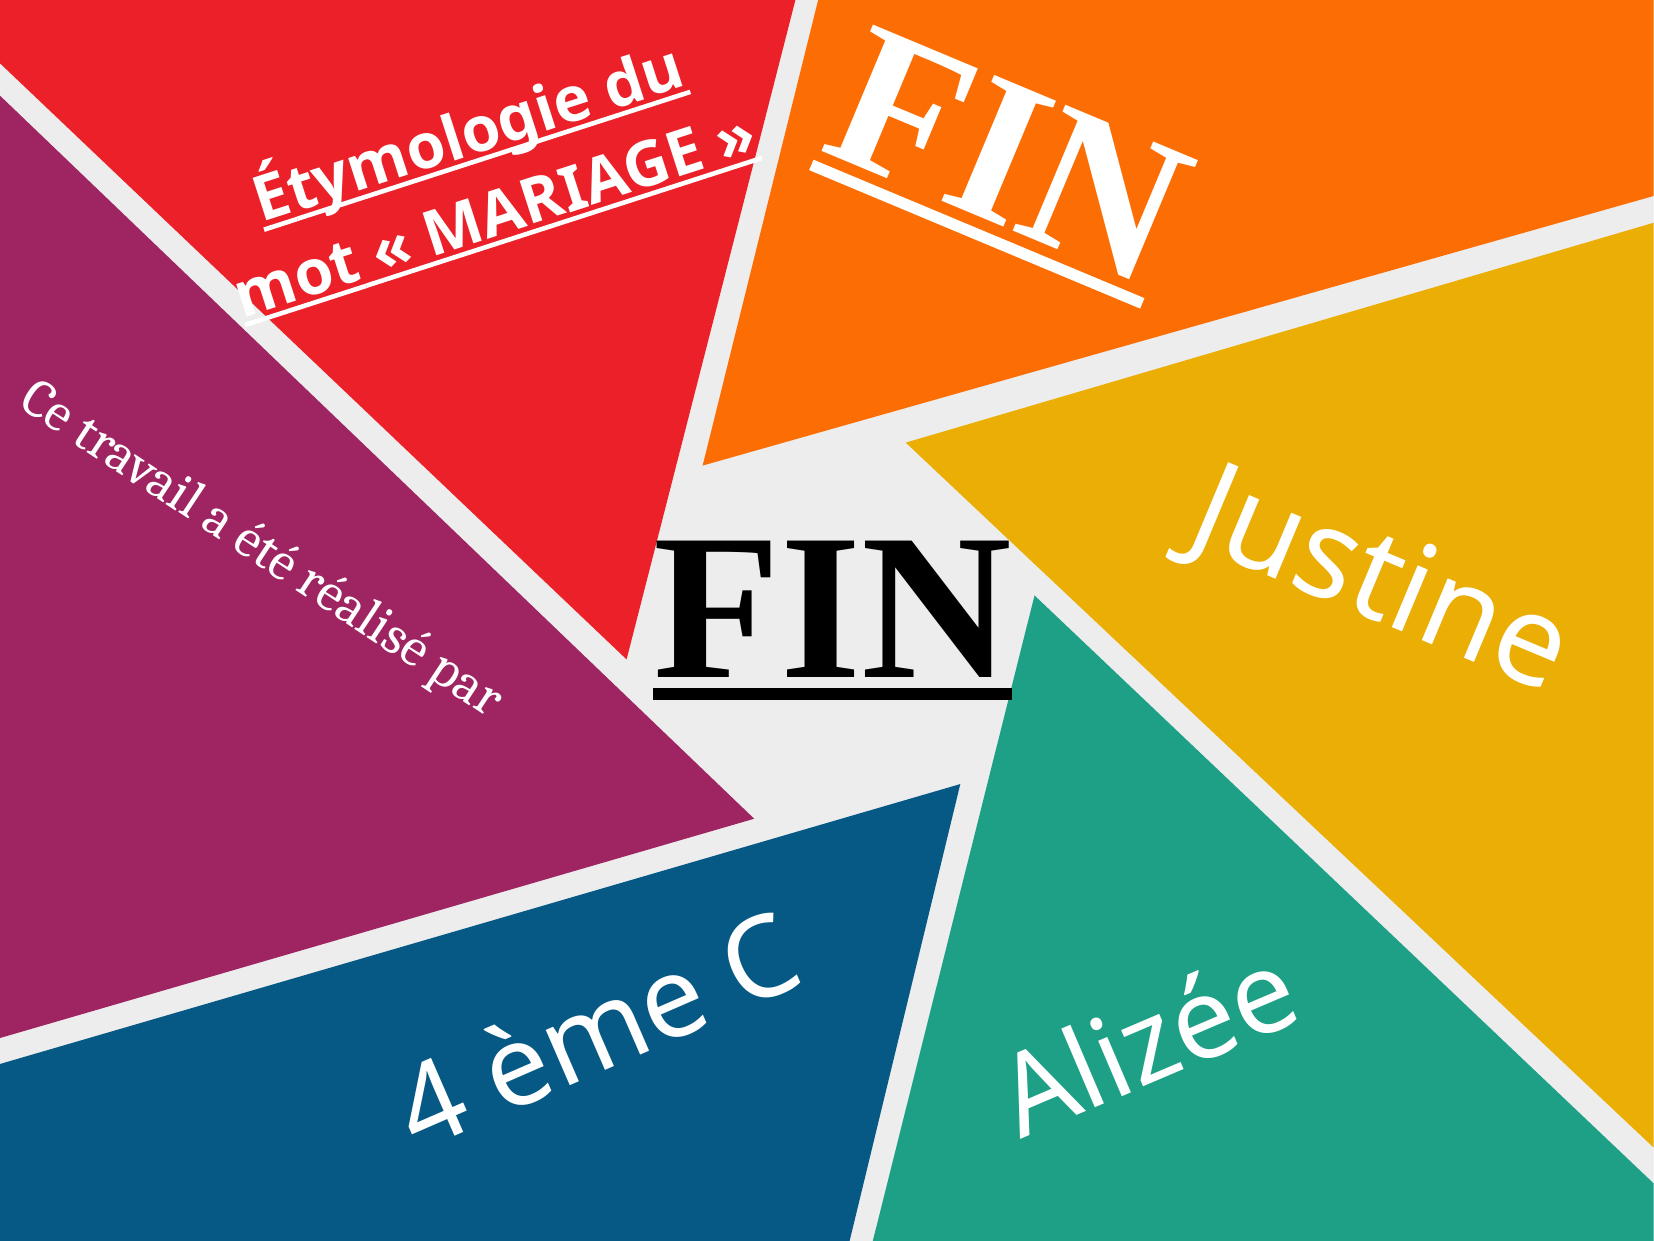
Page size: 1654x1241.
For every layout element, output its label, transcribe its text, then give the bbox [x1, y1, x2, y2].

text_box Justine [1110, 404, 1641, 851]
text_box FIN [602, 484, 1063, 730]
text_box Alizée [956, 874, 1448, 1241]
text_box FIN [736, 0, 1347, 390]
text_box Étymologie du mot « MARIAGE » [171, 0, 792, 355]
text_box 4 ème C [352, 720, 1170, 1226]
text_box Ce travail a été réalisé par [0, 316, 811, 902]
